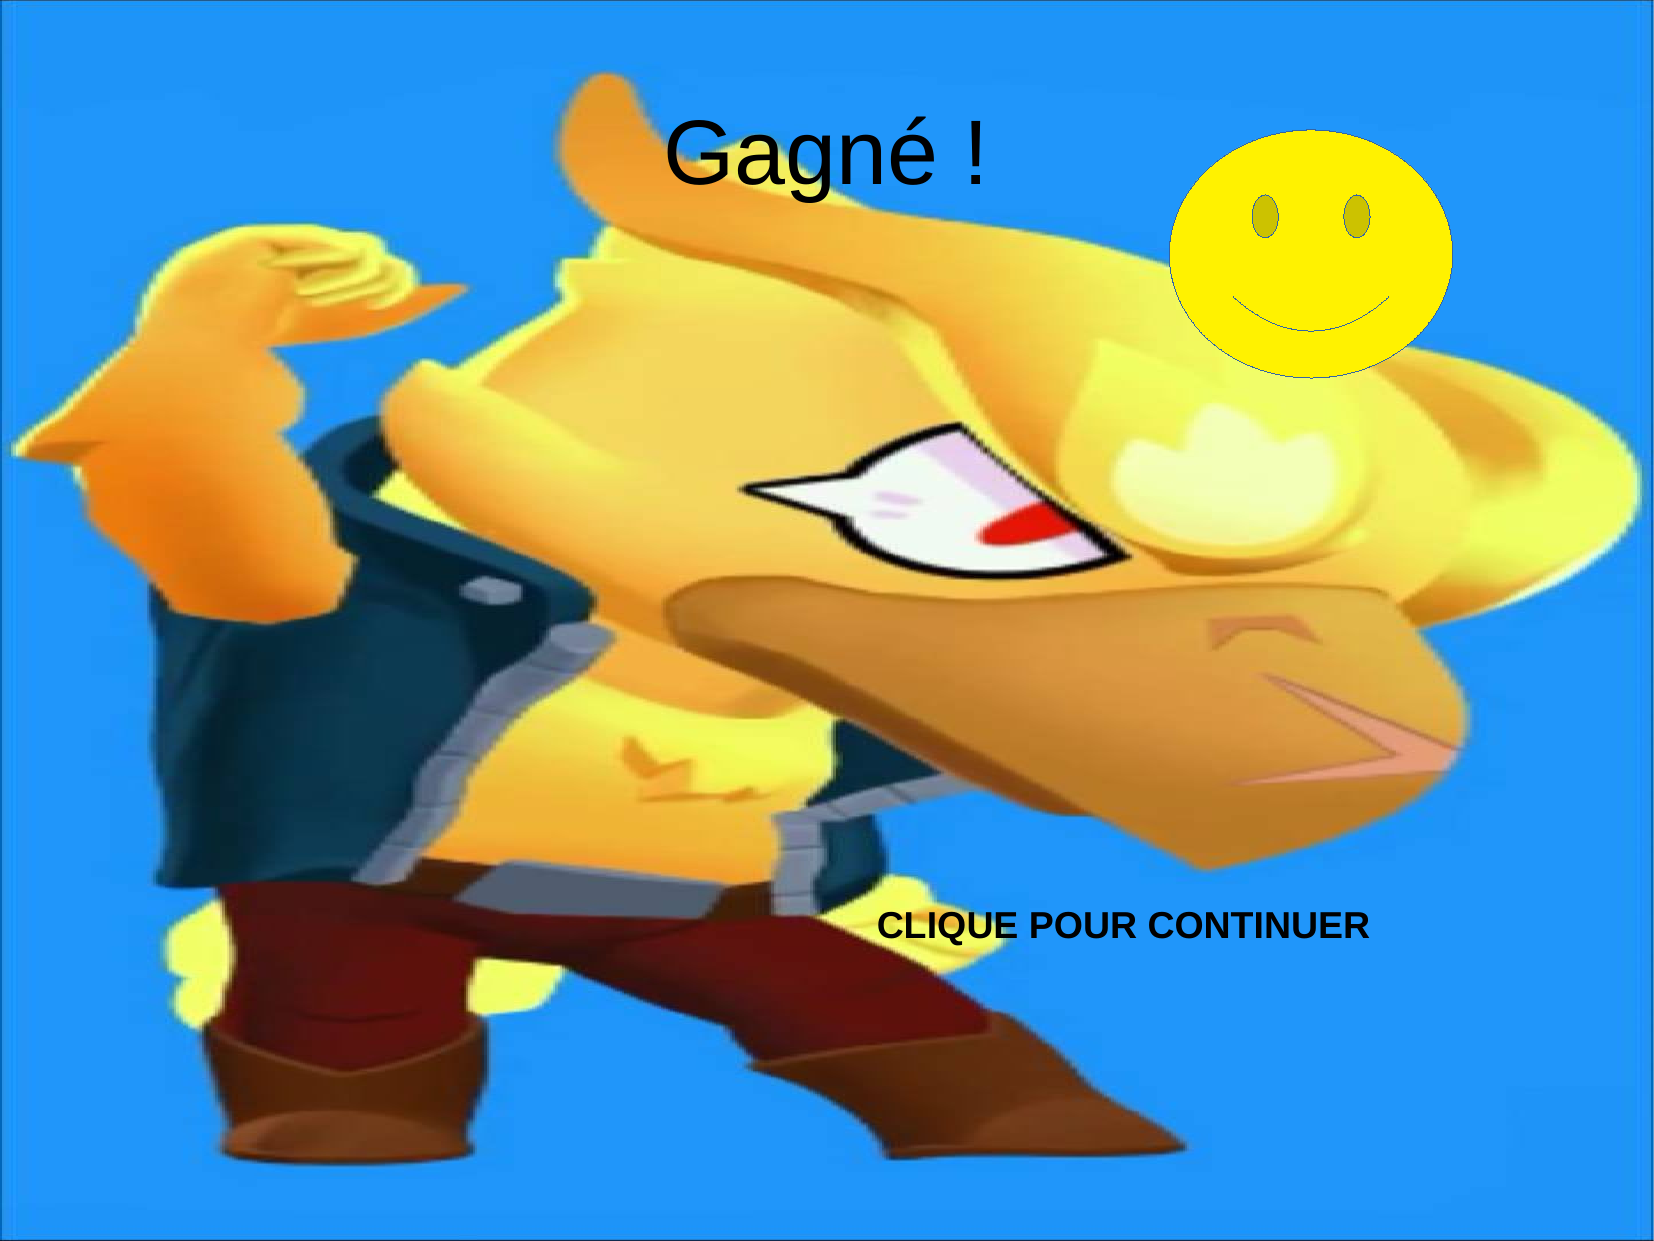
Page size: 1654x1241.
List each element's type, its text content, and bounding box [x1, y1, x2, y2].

text_box [1169, 129, 1453, 379]
text_box CLIQUE POUR CONTINUER [862, 897, 1386, 955]
picture [0, 0, 1654, 1241]
title Gagné ! [82, 49, 1571, 257]
